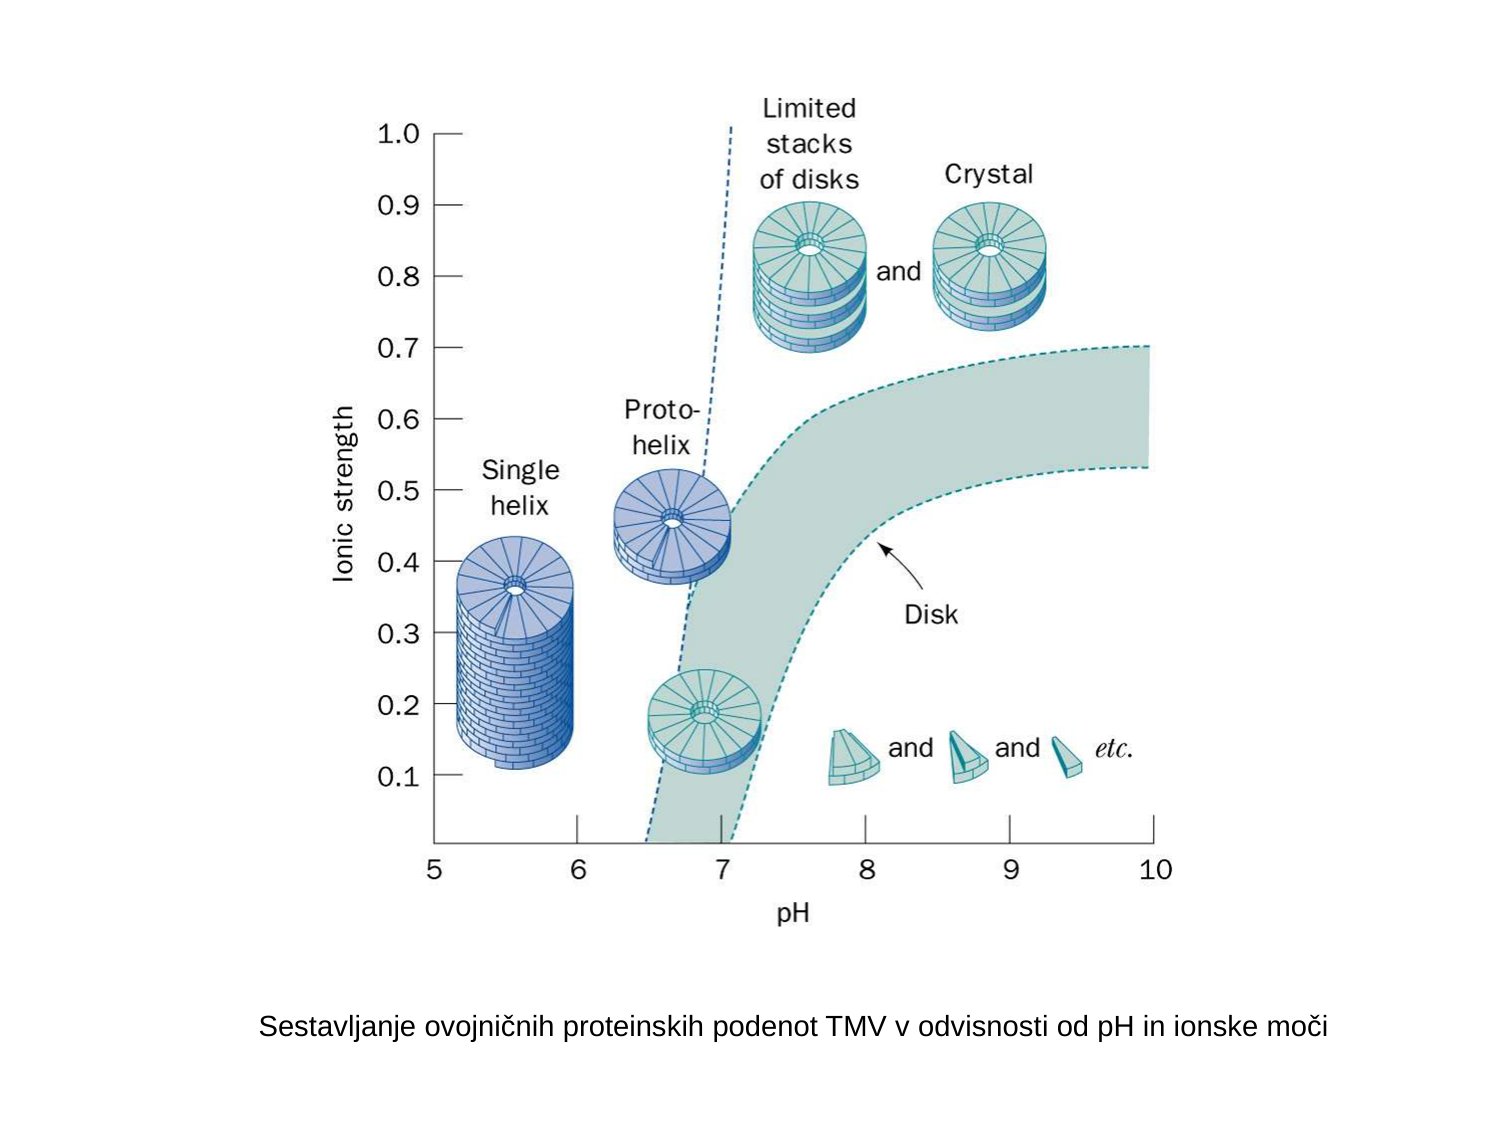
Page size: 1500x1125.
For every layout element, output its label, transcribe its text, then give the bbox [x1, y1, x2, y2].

picture [326, 90, 1173, 928]
text_box Sestavljanje ovojničnih proteinskih podenot TMV v odvisnosti od pH in ionske moči [243, 999, 1345, 1050]
